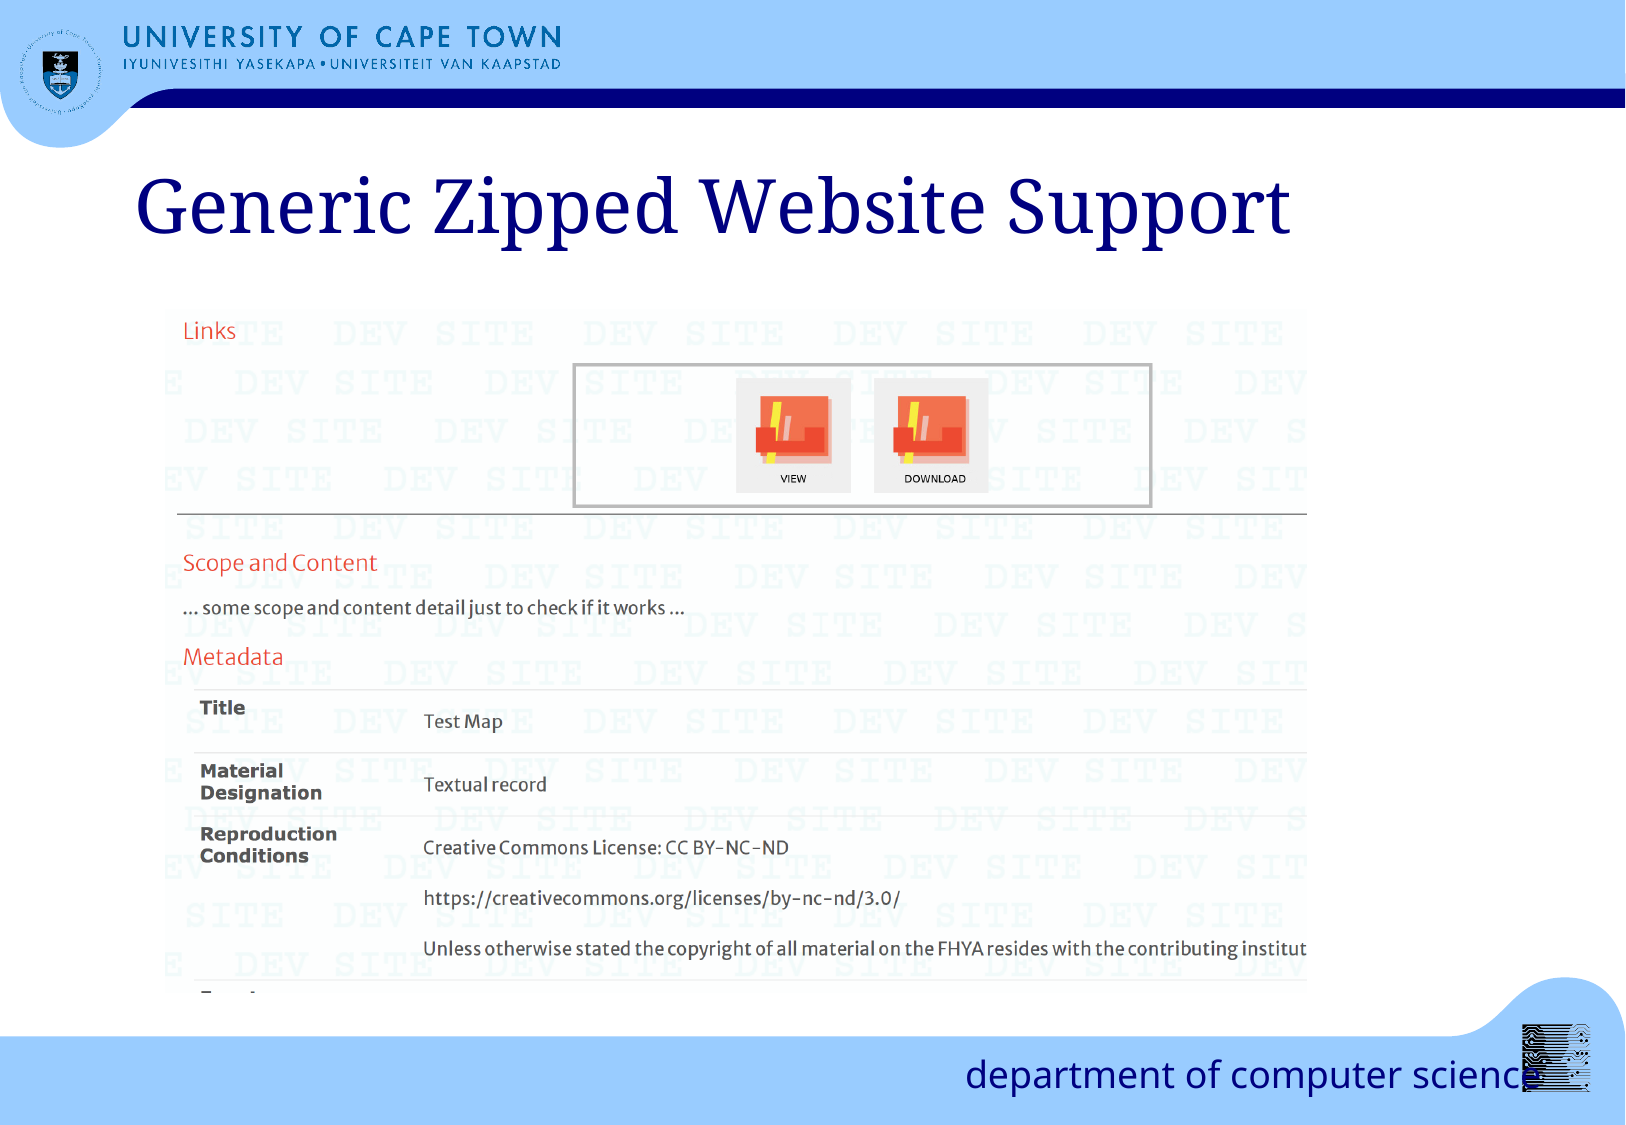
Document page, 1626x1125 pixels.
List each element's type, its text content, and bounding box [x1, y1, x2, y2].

picture [1522, 1024, 1591, 1092]
picture [1526, 1070, 1536, 1076]
picture [165, 309, 1307, 993]
picture [0, 18, 114, 126]
title Generic Zipped Website Support [134, 140, 1571, 268]
picture [120, 23, 563, 71]
